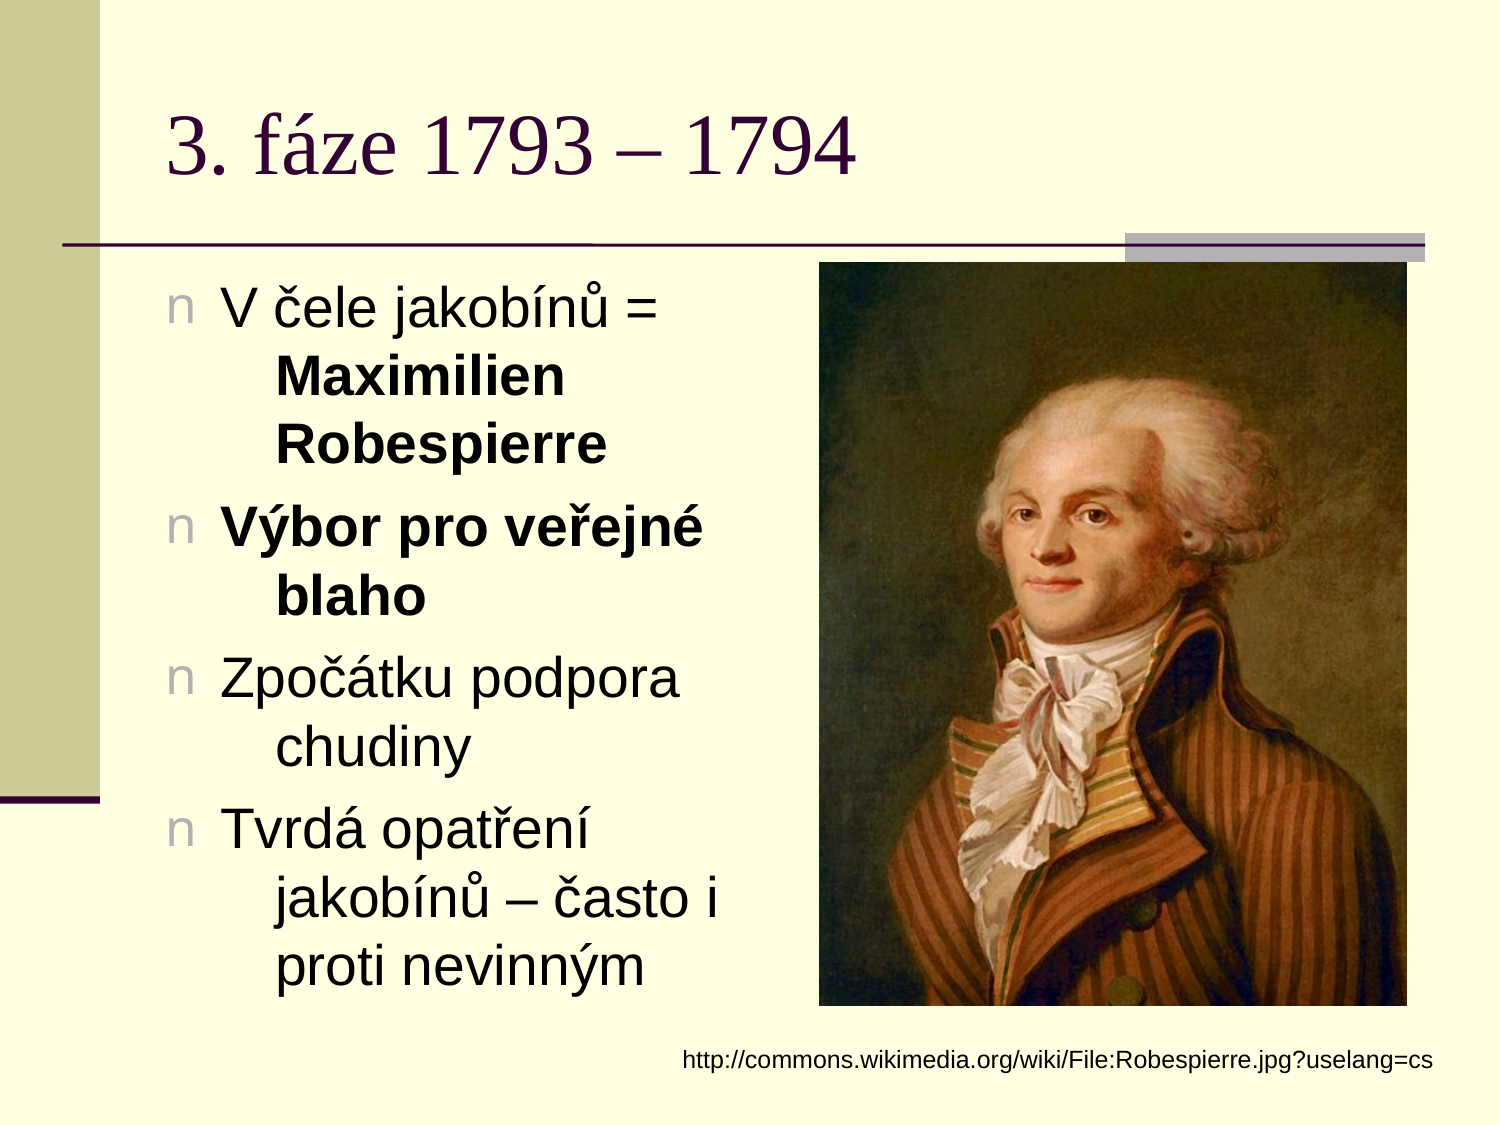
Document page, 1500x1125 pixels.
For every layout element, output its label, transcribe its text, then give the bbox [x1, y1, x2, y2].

title 3. fáze 1793 – 1794 [150, 45, 1426, 234]
text_box http://commons.wikimedia.org/wiki/File:Robespierre.jpg?uselang=cs [667, 1036, 1500, 1082]
list V čele jakobínů = Maximilien Robespierre Výbor pro veřejné blaho Zpočátku podpora chudiny Tvrdá opatření jakobínů – často i proti nevinným [150, 262, 775, 1006]
picture [819, 262, 1407, 1006]
